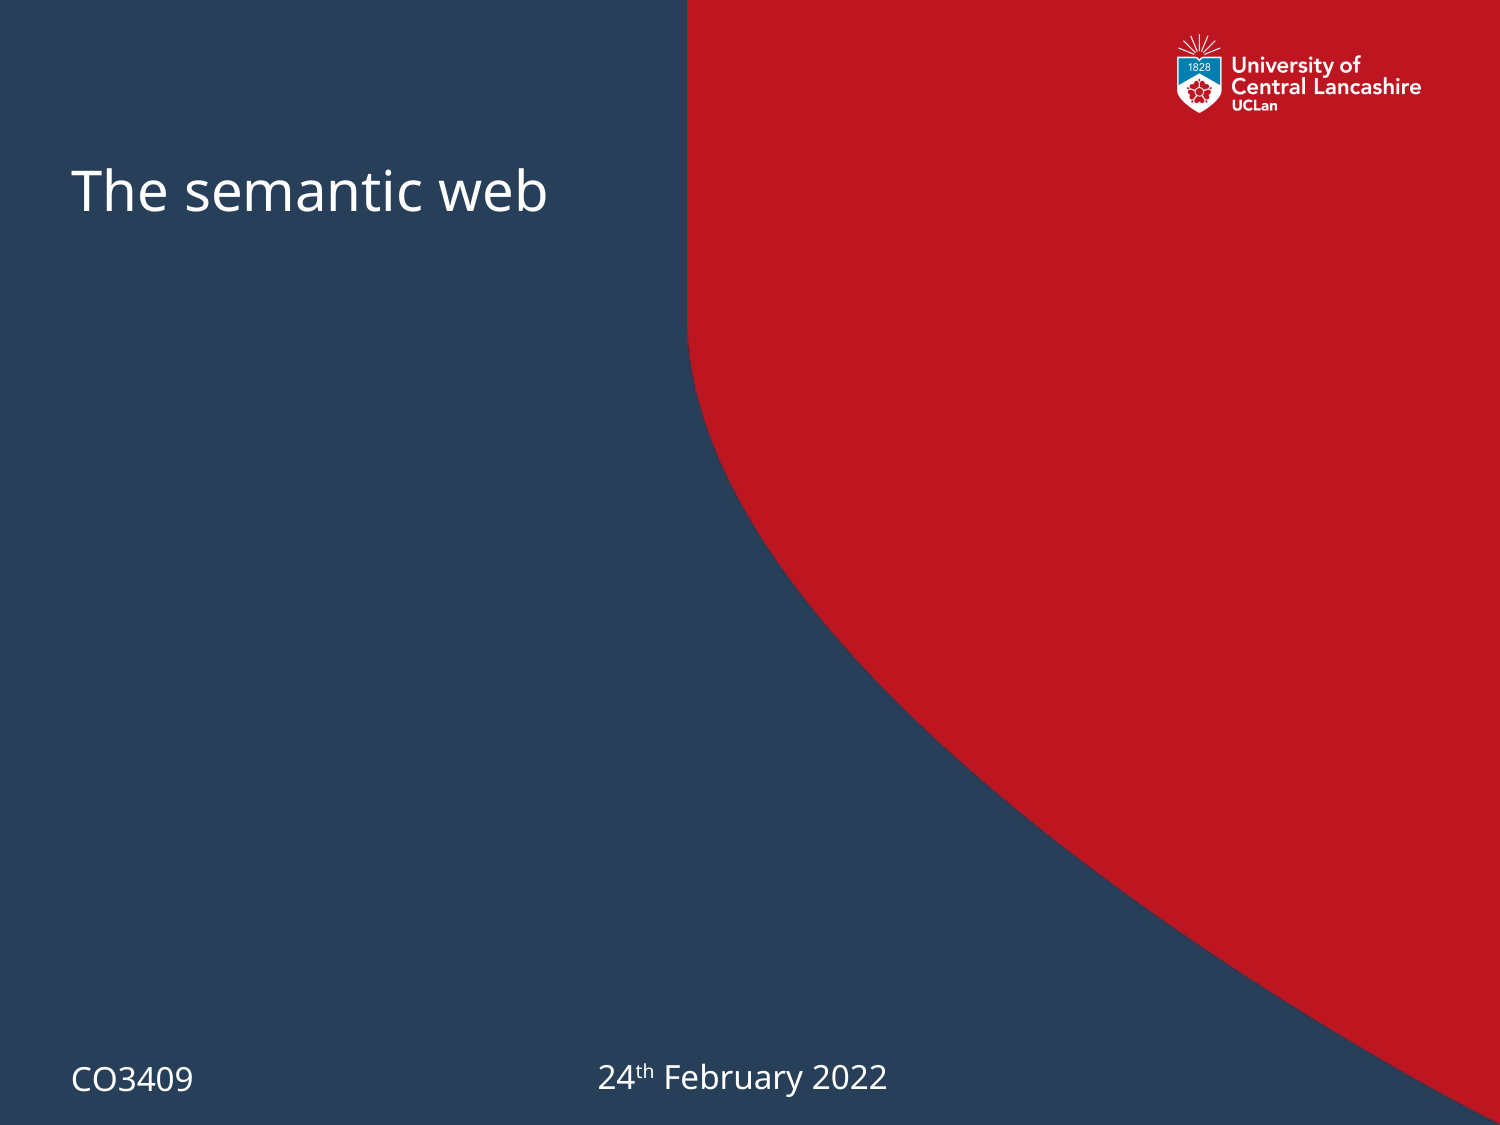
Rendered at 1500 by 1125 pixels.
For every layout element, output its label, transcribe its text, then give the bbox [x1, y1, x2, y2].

picture [687, 0, 1500, 1125]
text_box The semantic web [56, 68, 1185, 310]
